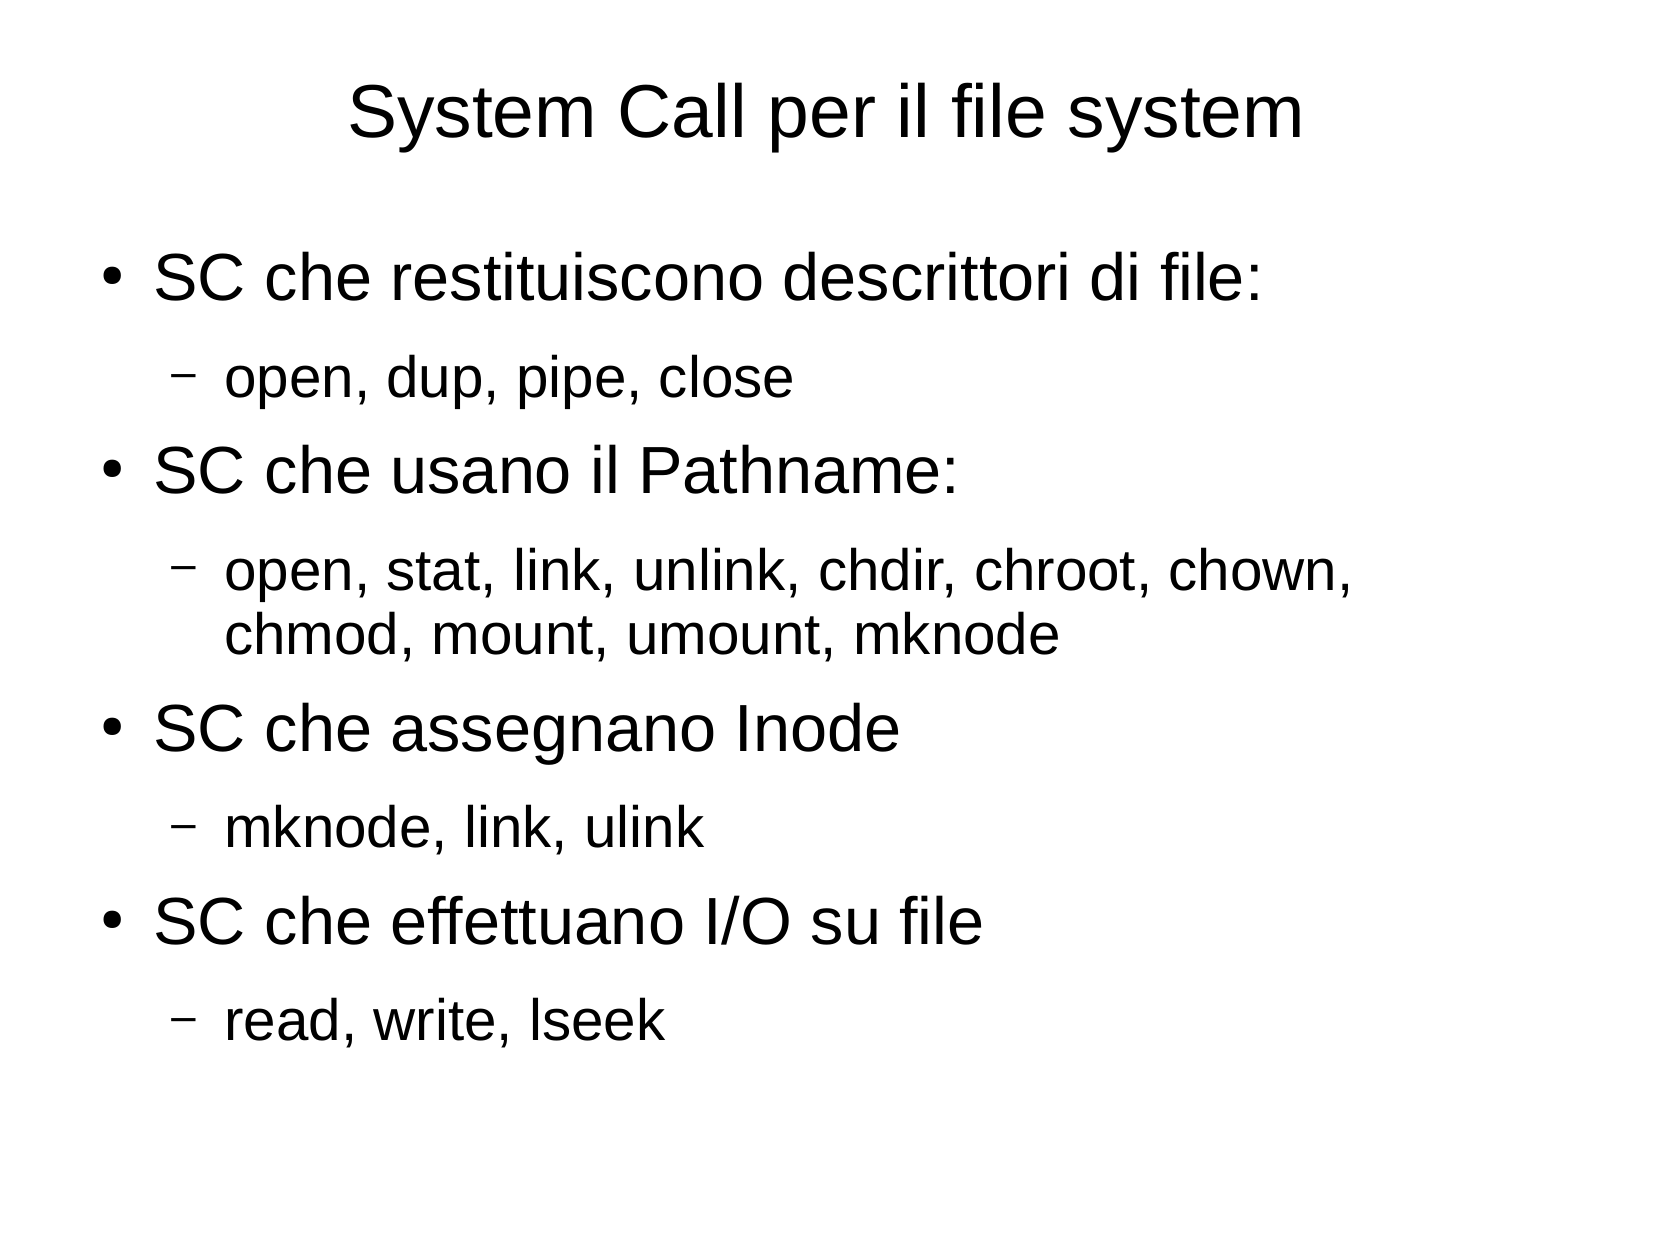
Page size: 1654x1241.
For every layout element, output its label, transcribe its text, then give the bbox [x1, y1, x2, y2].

title System Call per il file system [82, 8, 1571, 216]
list SC che restituiscono descrittori di file: open, dup, pipe, close SC che usano il Pathname: open, stat, link, unlink, chdir, chroot, chown, chmod, mount, umount, mknode SC che assegnano Inode mknode, link, ulink SC che effettuano I/O su file read, write, lseek [82, 240, 1538, 1186]
